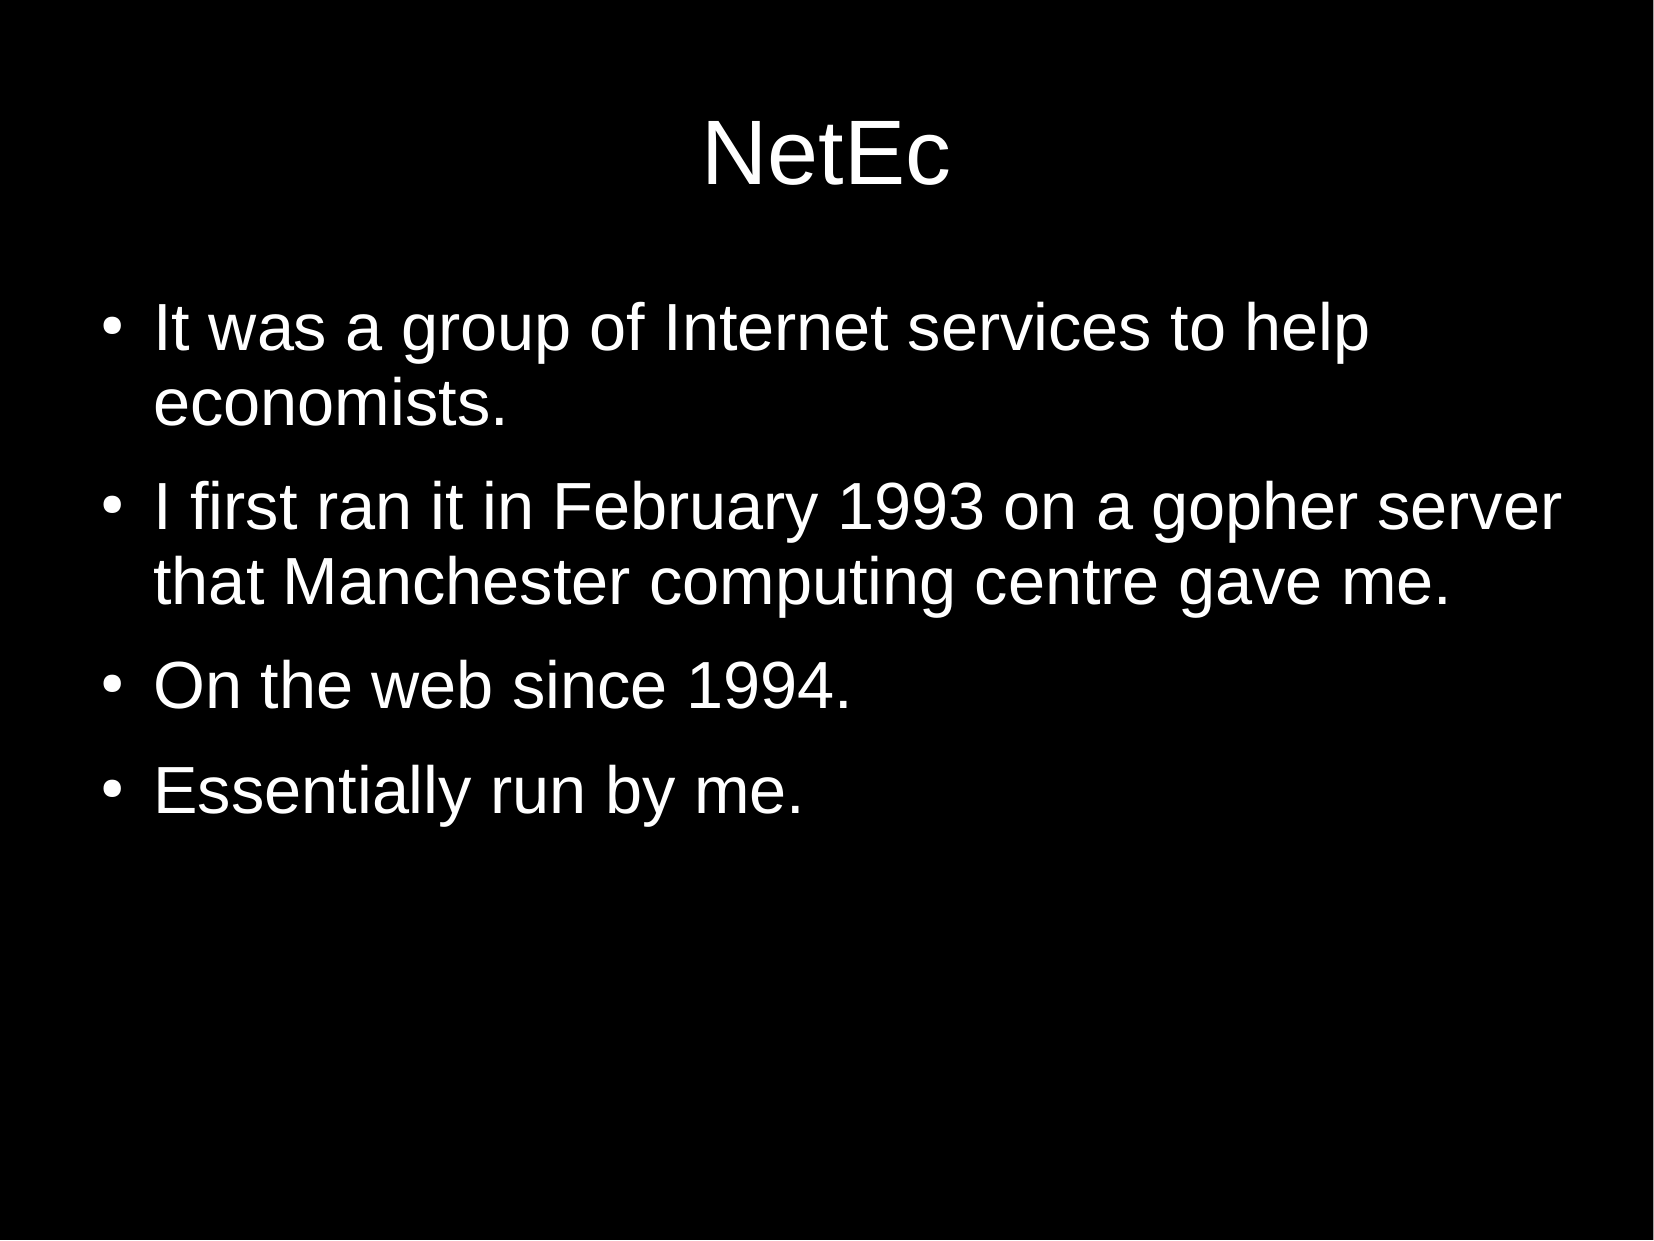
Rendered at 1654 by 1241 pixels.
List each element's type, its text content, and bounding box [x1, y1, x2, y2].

title NetEc [82, 49, 1571, 257]
list It was a group of Internet services to help economists. I first ran it in February 1993 on a gopher server that Manchester computing centre gave me. On the web since 1994. Essentially run by me. [82, 290, 1571, 1010]
